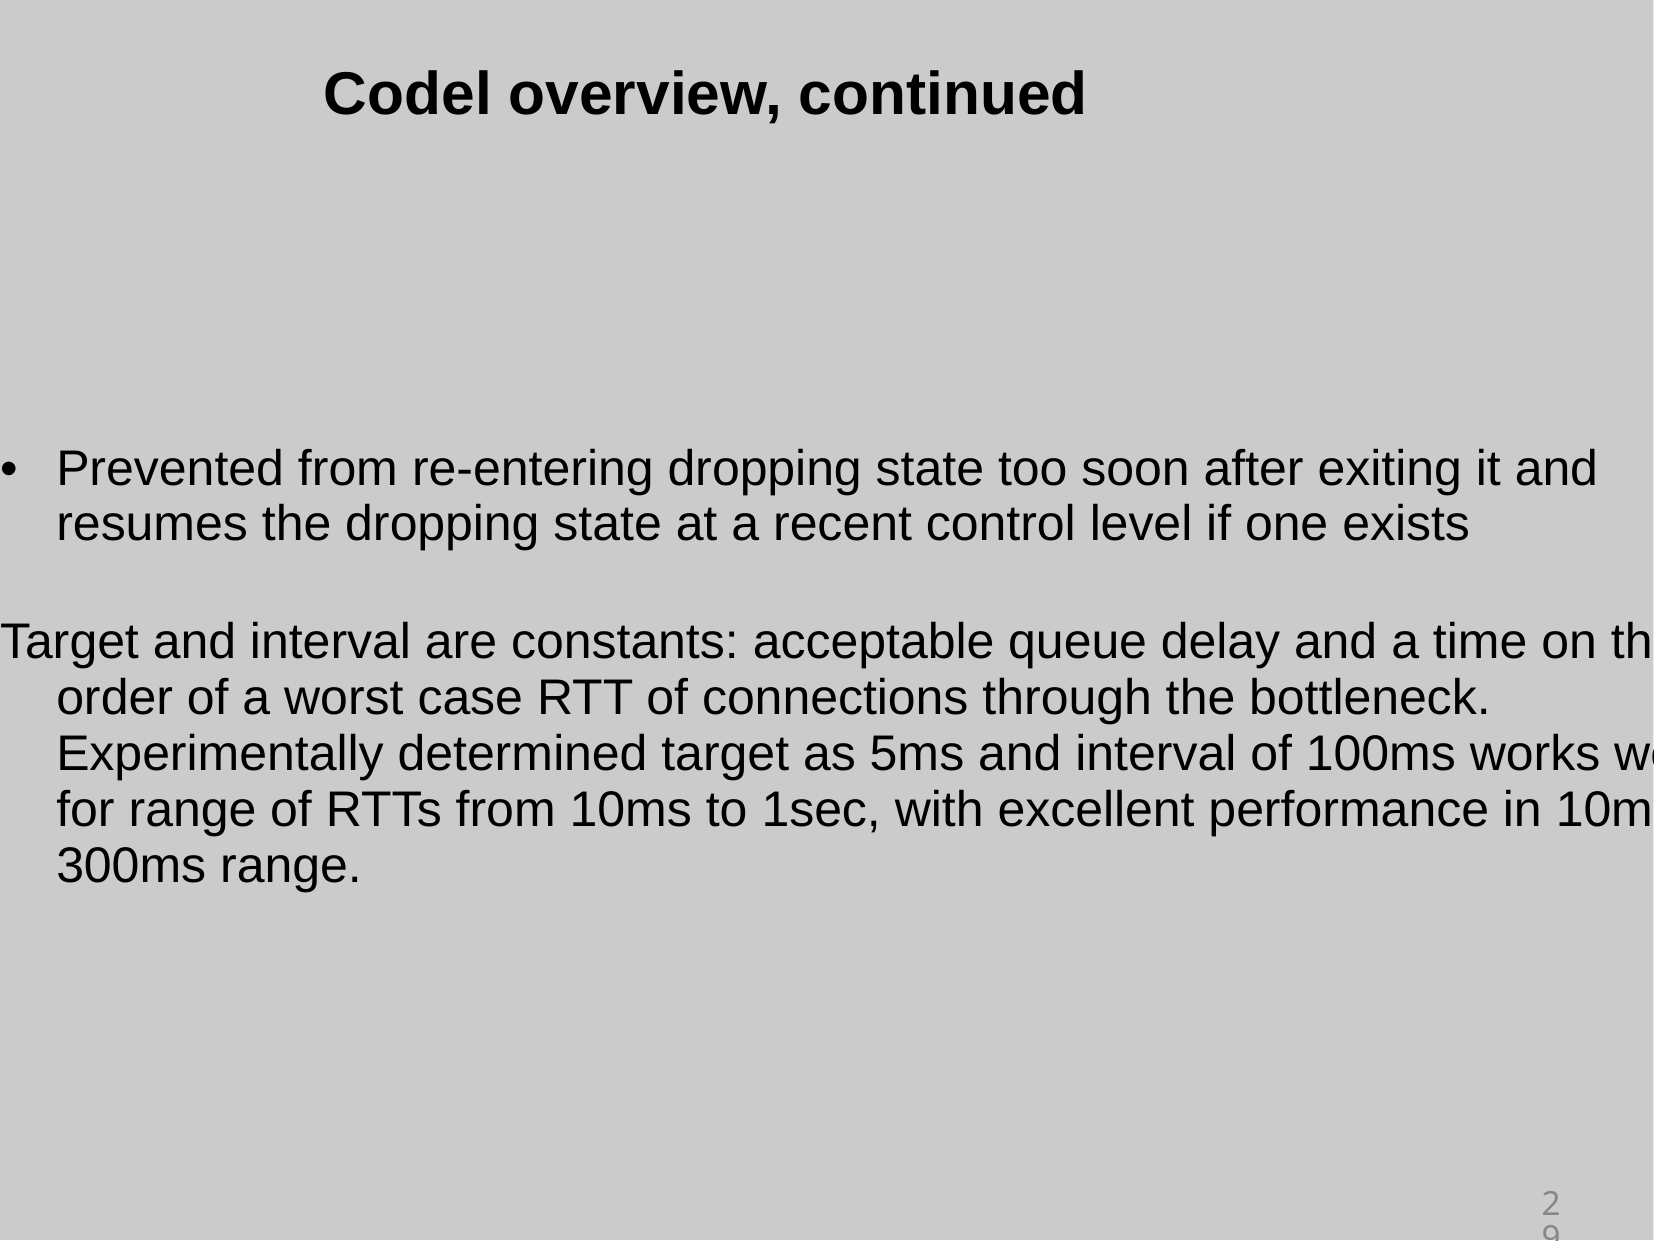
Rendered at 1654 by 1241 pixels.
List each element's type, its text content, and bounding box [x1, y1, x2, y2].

title Codel overview, continued [75, 38, 1338, 144]
text_box Prevented from re-entering dropping state too soon after exiting it and resumes the dropping state at a recent control level if one exists Target and interval are constants: acceptable queue delay and a time on the order of a worst case RTT of connections through the bottleneck. Experimentally determined target as 5ms and interval of 100ms works well for range of RTTs from 10ms to 1sec, with excellent performance in 10ms - 300ms range. [0, 432, 1654, 1036]
